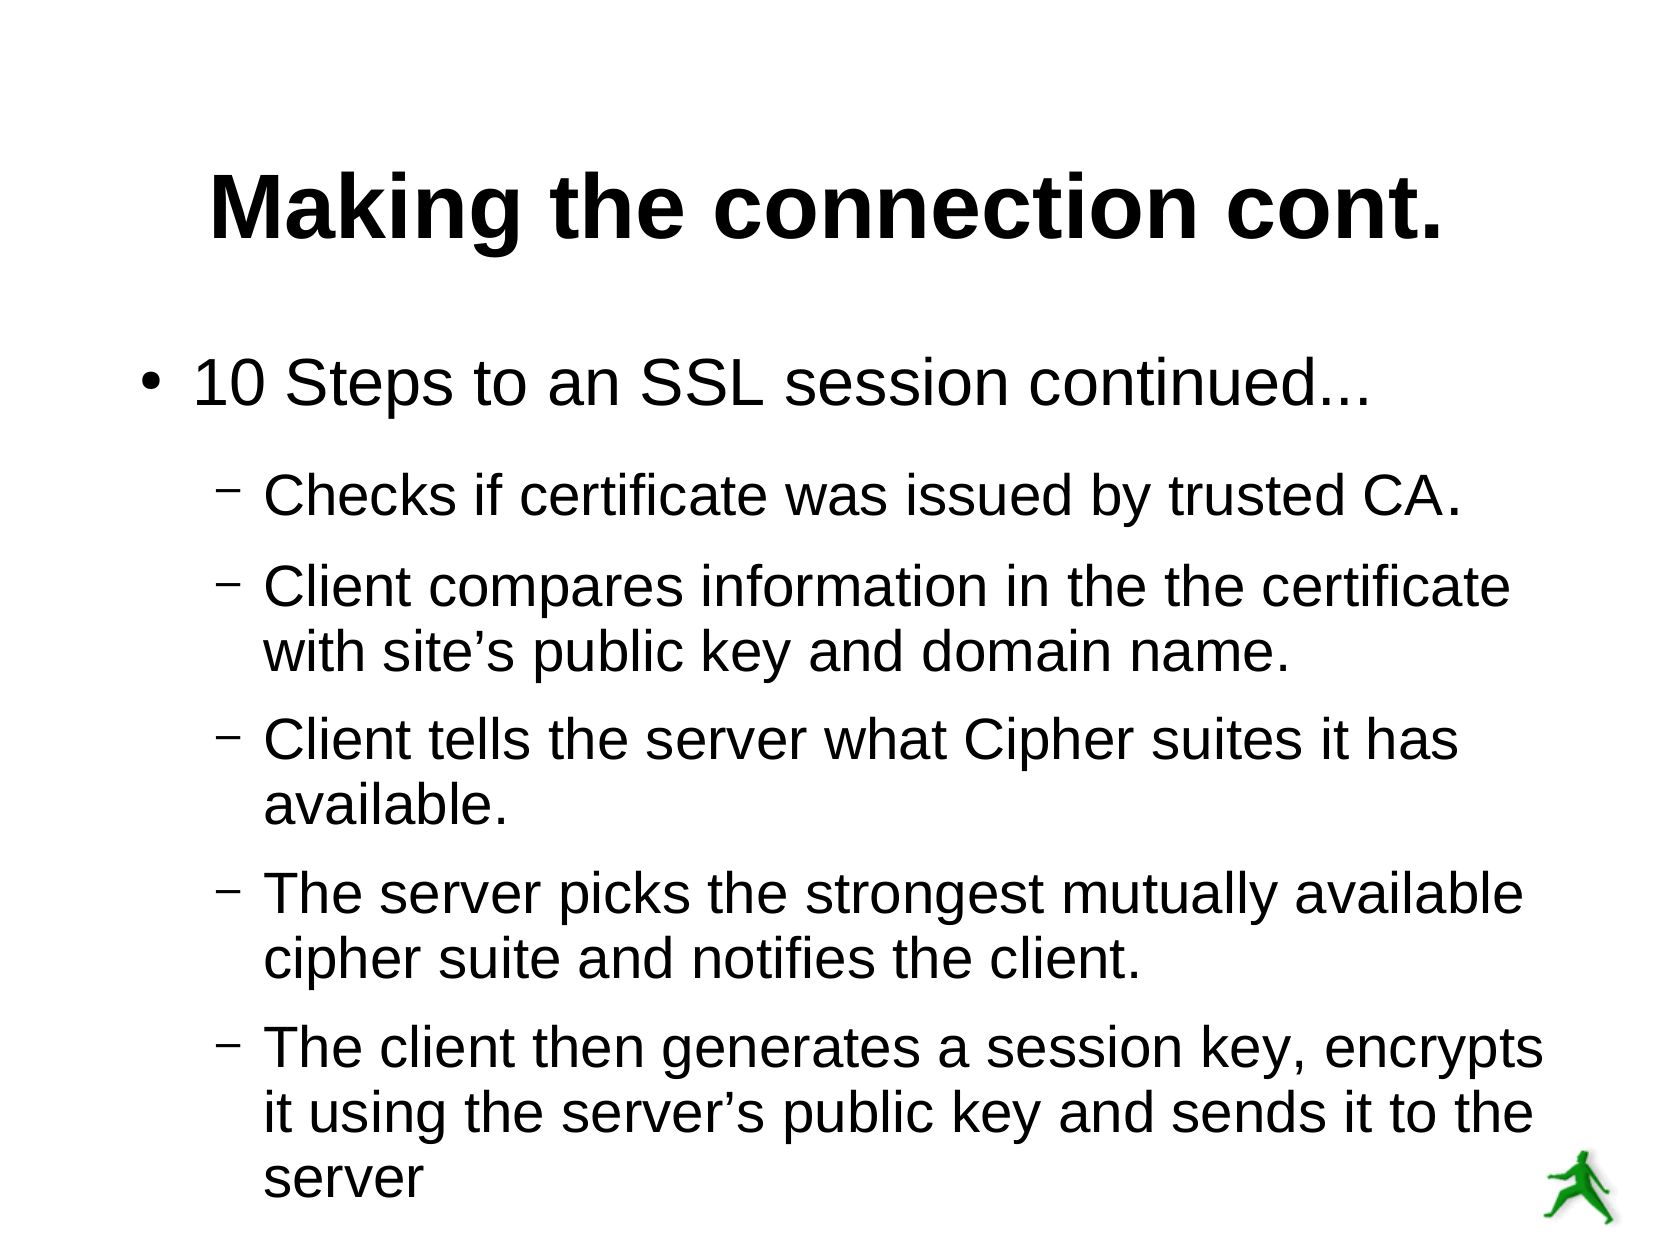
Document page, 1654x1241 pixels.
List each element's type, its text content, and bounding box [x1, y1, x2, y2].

picture [1541, 1135, 1634, 1227]
title Making the connection cont. [121, 102, 1534, 311]
list 10 Steps to an SSL session continued... Checks if certificate was issued by trusted CA. Client compares information in the the certificate with site’s public key and domain name. Client tells the server what Cipher suites it has available. The server picks the strongest mutually available cipher suite and notifies the client. The client then generates a session key, encrypts it using the server’s public key and sends it to the server [121, 344, 1574, 1210]
